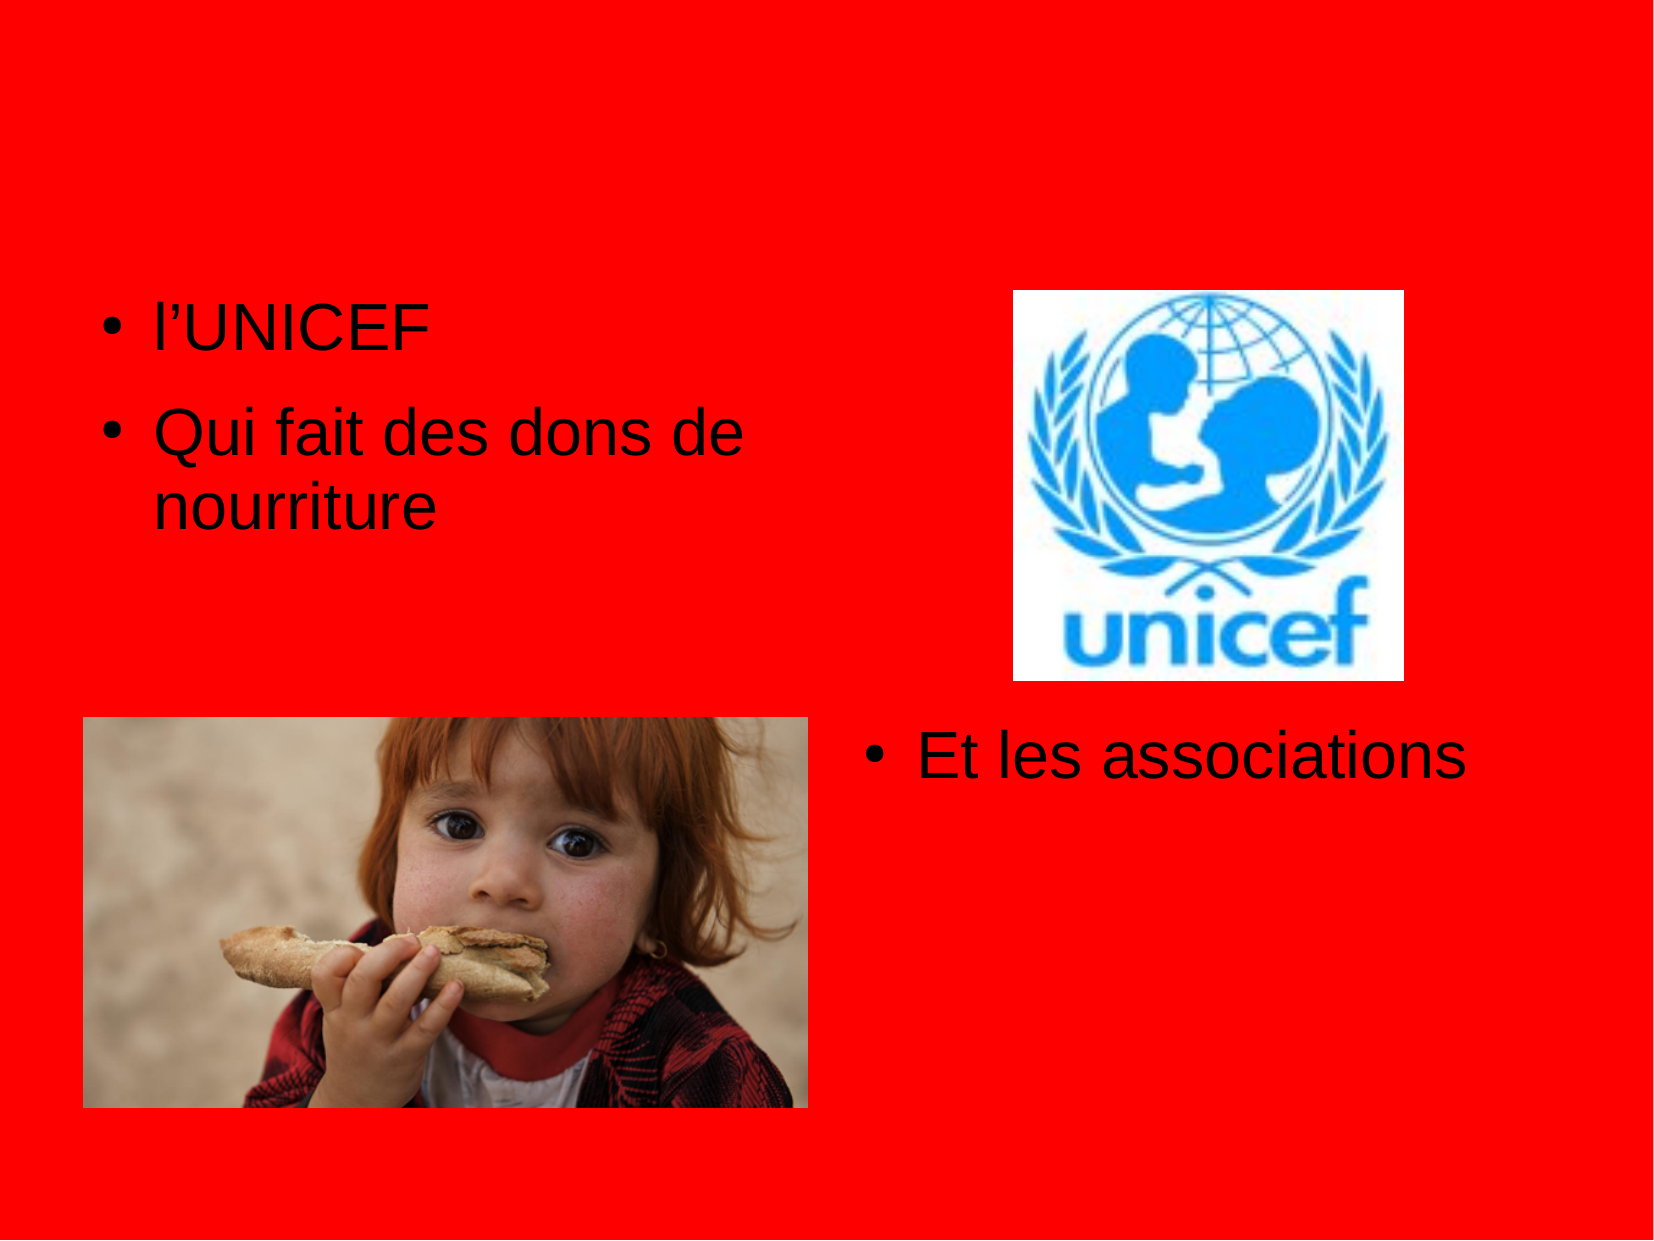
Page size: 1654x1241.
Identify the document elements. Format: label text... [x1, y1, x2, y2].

picture [83, 717, 808, 1109]
list Et les associations [845, 717, 1572, 1109]
picture [1013, 290, 1404, 681]
list l’UNICEF Qui fait des dons de nourriture [82, 290, 809, 681]
